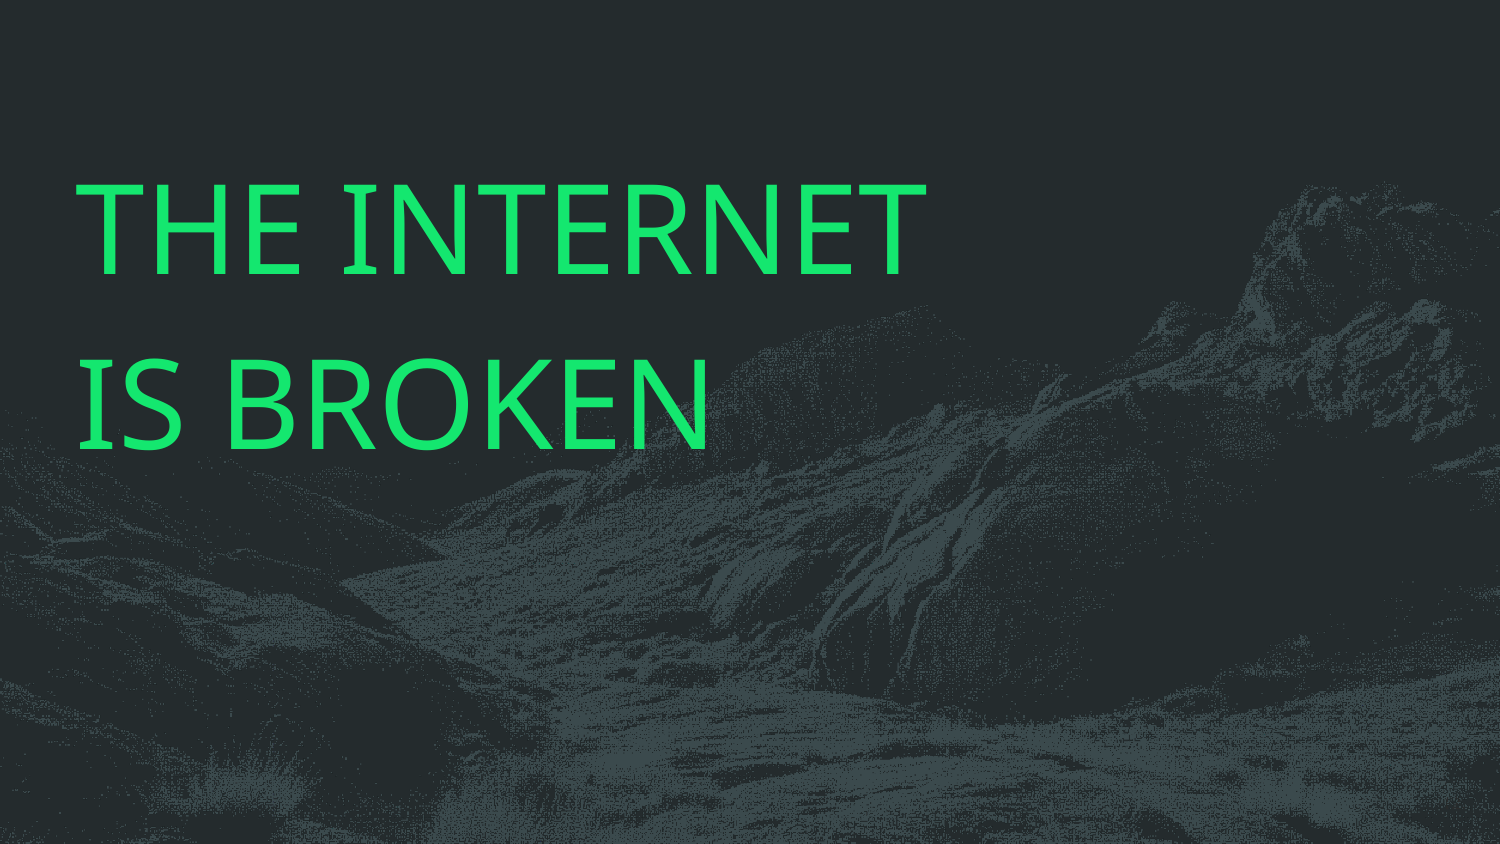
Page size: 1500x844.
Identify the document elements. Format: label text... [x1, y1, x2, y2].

picture [0, 125, 1500, 844]
text_box THE INTERNET IS BROKEN [75, 149, 946, 475]
